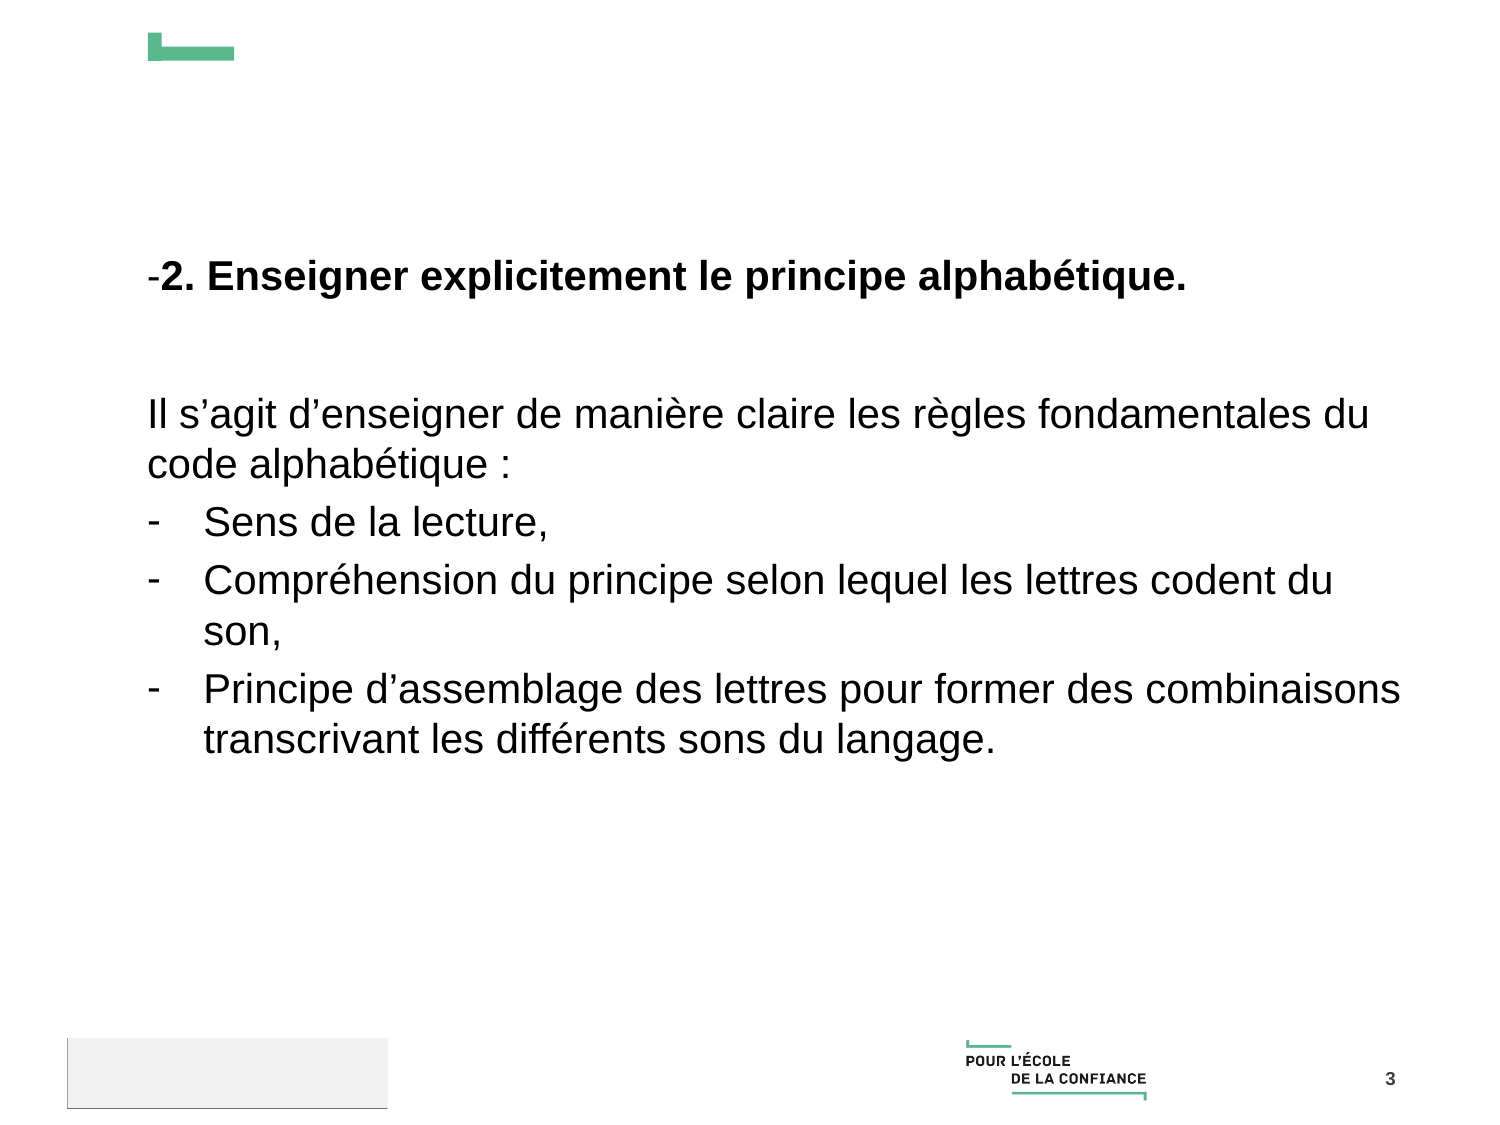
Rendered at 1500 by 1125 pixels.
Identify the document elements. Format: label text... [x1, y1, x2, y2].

list 2. Enseigner explicitement le principe alphabétique. Il s’agit d’enseigner de manière claire les règles fondamentales du code alphabétique : Sens de la lecture, Compréhension du principe selon lequel les lettres codent du son, Principe d’assemblage des lettres pour former des combinaisons transcrivant les différents sons du langage. [132, 241, 1425, 996]
slide_number <numéro> [1336, 1048, 1411, 1109]
text_box [67, 1038, 388, 1109]
picture [952, 1026, 1160, 1113]
text_box [147, 32, 235, 61]
